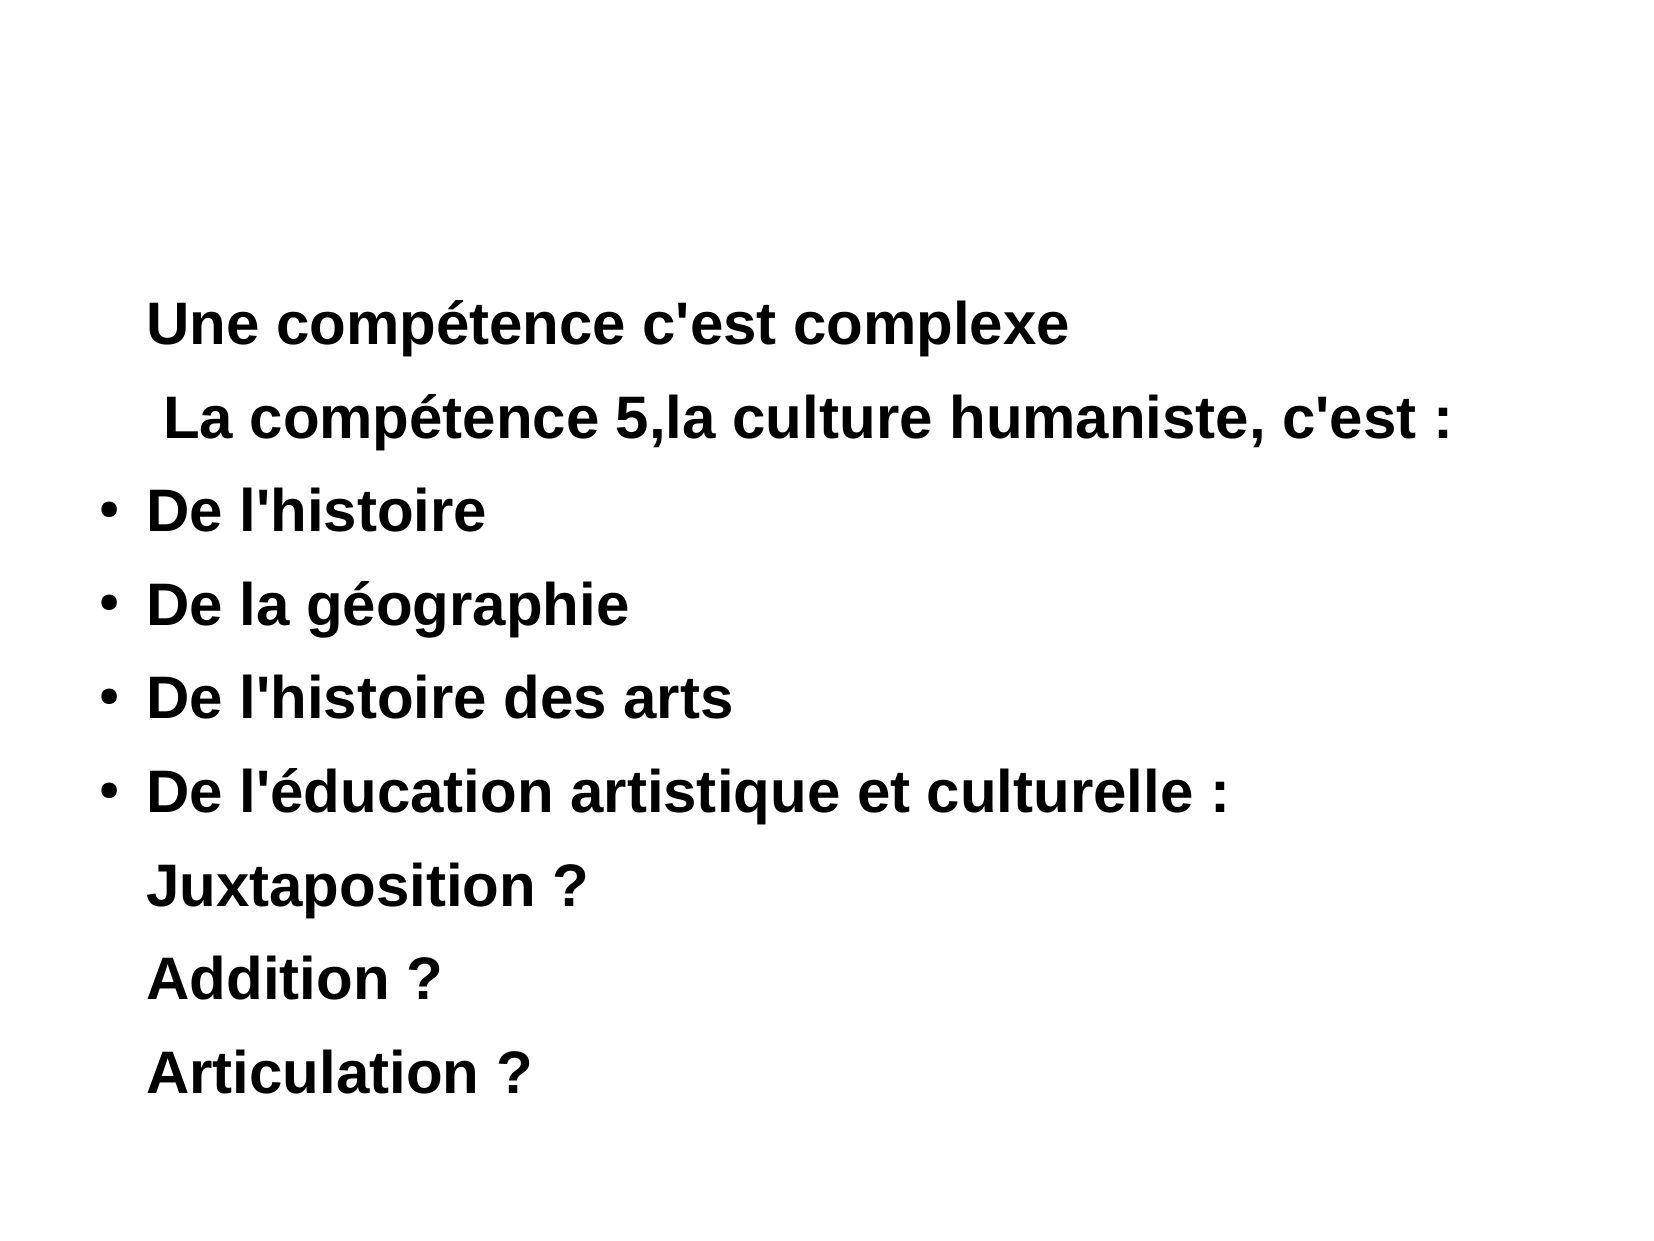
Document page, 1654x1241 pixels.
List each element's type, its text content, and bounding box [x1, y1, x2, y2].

list Une compétence c'est complexe La compétence 5,la culture humaniste, c'est : De l'histoire De la géographie De l'histoire des arts De l'éducation artistique et culturelle : Juxtaposition ? Addition ? Articulation ? [82, 290, 1571, 1109]
